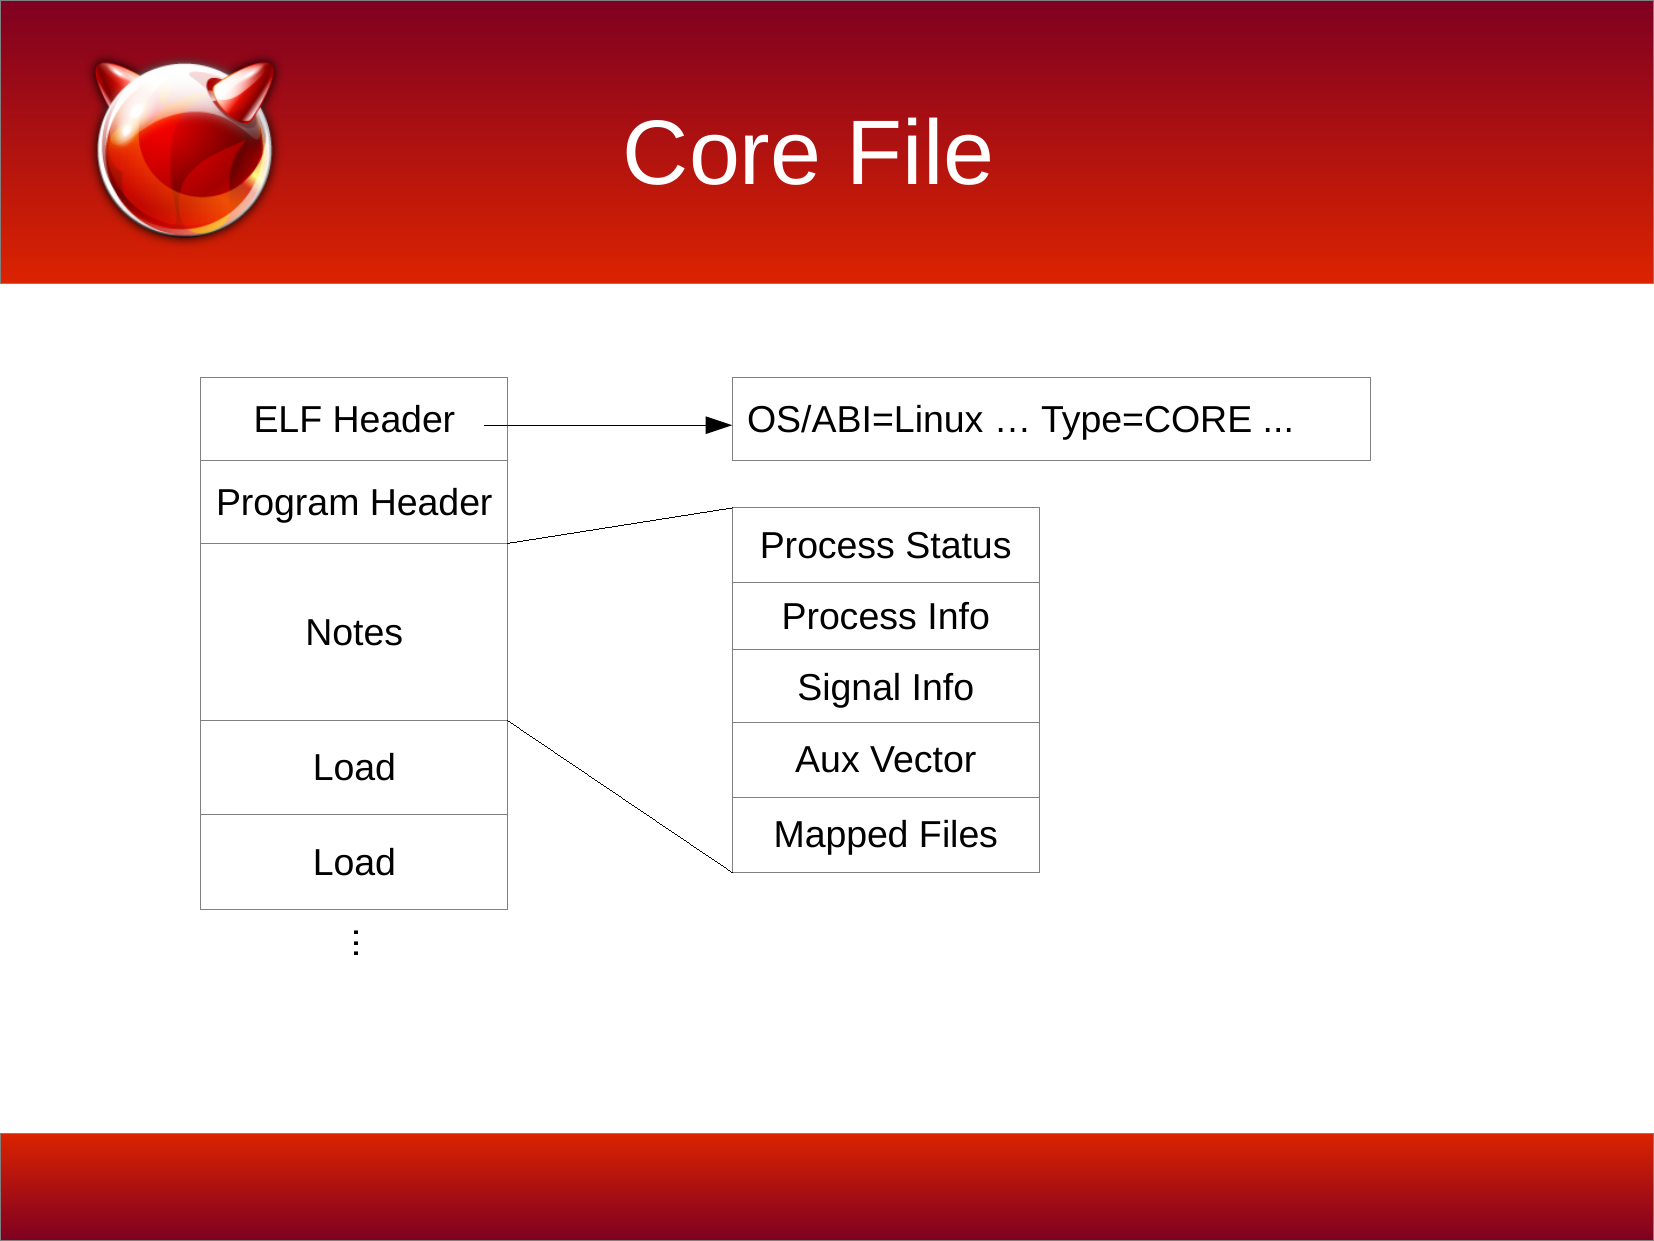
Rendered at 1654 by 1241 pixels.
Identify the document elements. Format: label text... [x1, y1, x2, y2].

text_box Program Header [200, 460, 508, 543]
text_box Mapped Files [732, 797, 1040, 873]
text_box Process Status [732, 507, 1040, 583]
text_box Load [200, 720, 508, 814]
text_box Signal Info [732, 649, 1040, 722]
text_box OS/ABI=Linux … Type=CORE ... [732, 377, 1371, 461]
text_box ELF Header [200, 377, 508, 460]
text_box Aux Vector [732, 722, 1040, 797]
title Core File [82, 49, 1536, 257]
text_box ... [338, 913, 396, 975]
text_box Load [200, 814, 508, 910]
text_box Process Info [732, 583, 1040, 649]
text_box Notes [200, 543, 508, 720]
